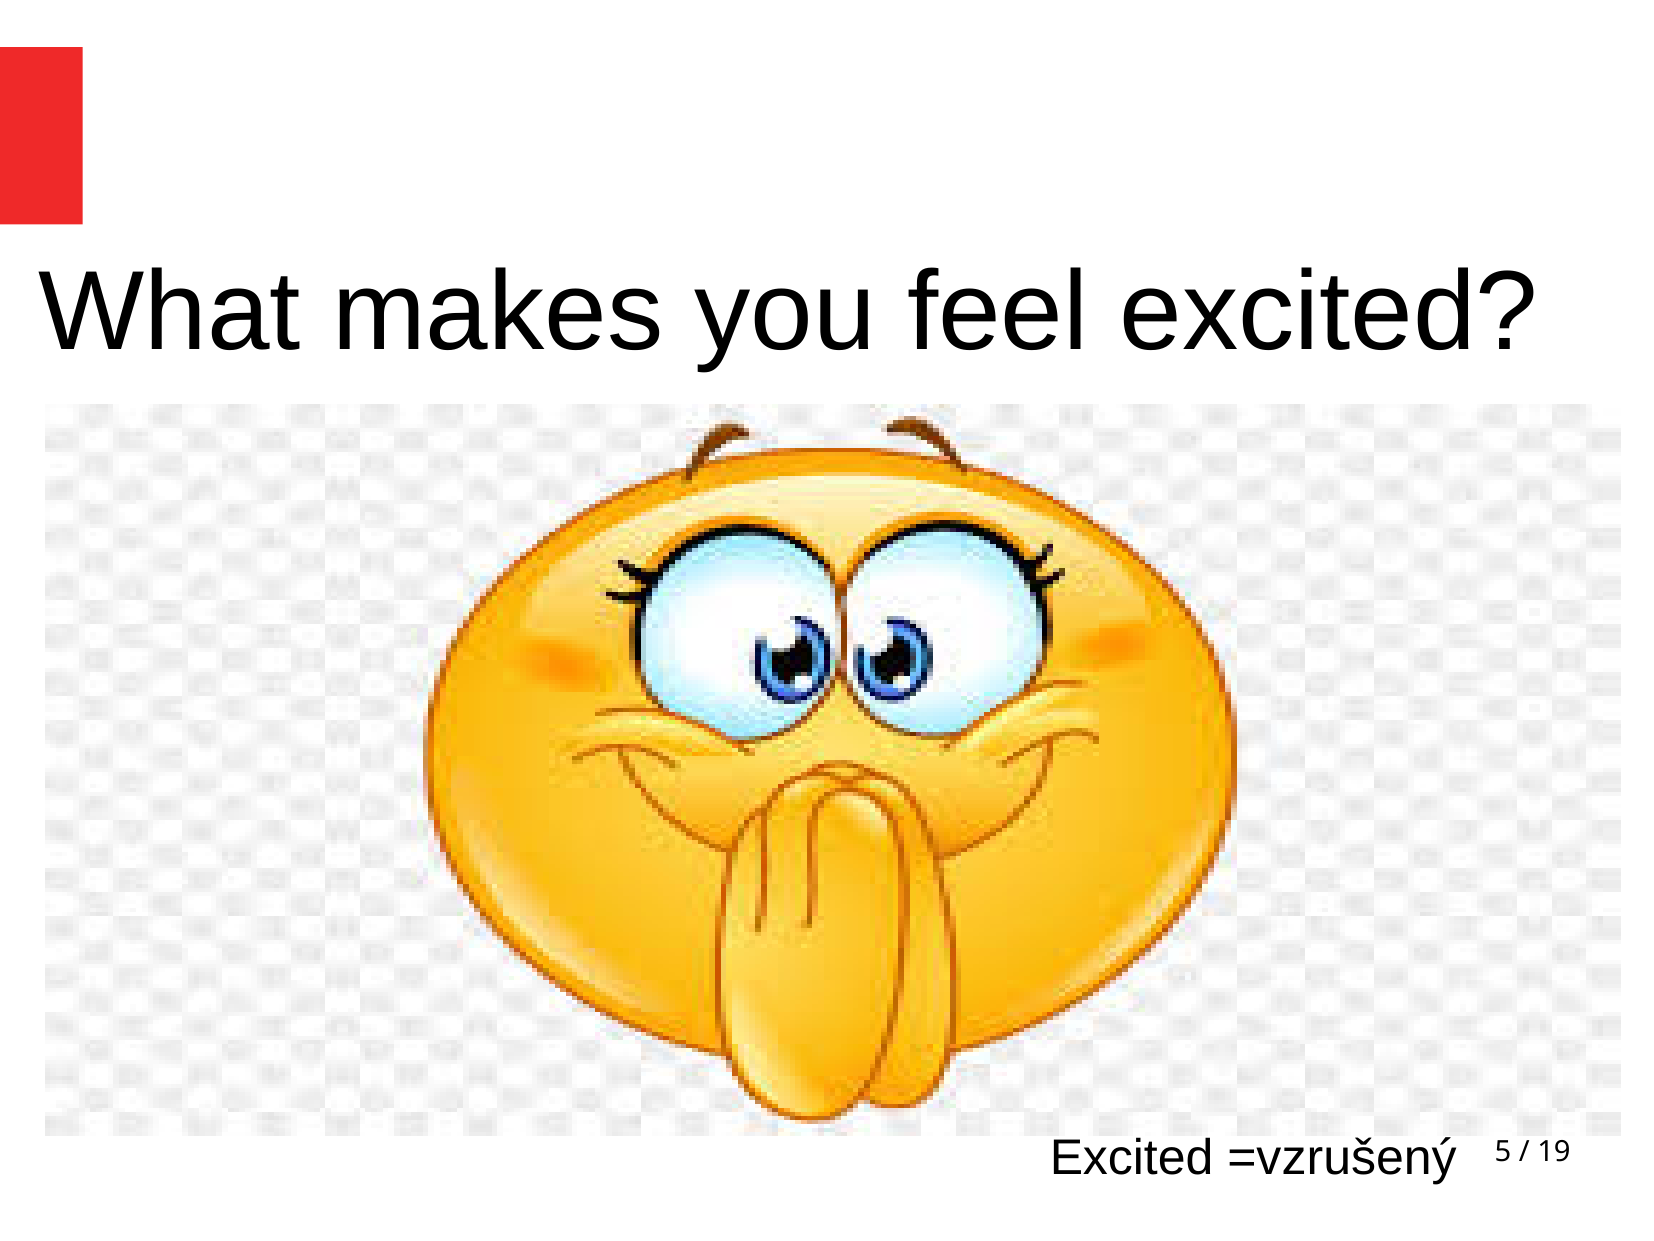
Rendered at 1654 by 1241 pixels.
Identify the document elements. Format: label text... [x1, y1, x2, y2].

picture [45, 404, 1621, 1136]
text_box Excited =vzrušený [1035, 1136, 1546, 1241]
text_box What makes you feel excited? [23, 240, 1654, 381]
